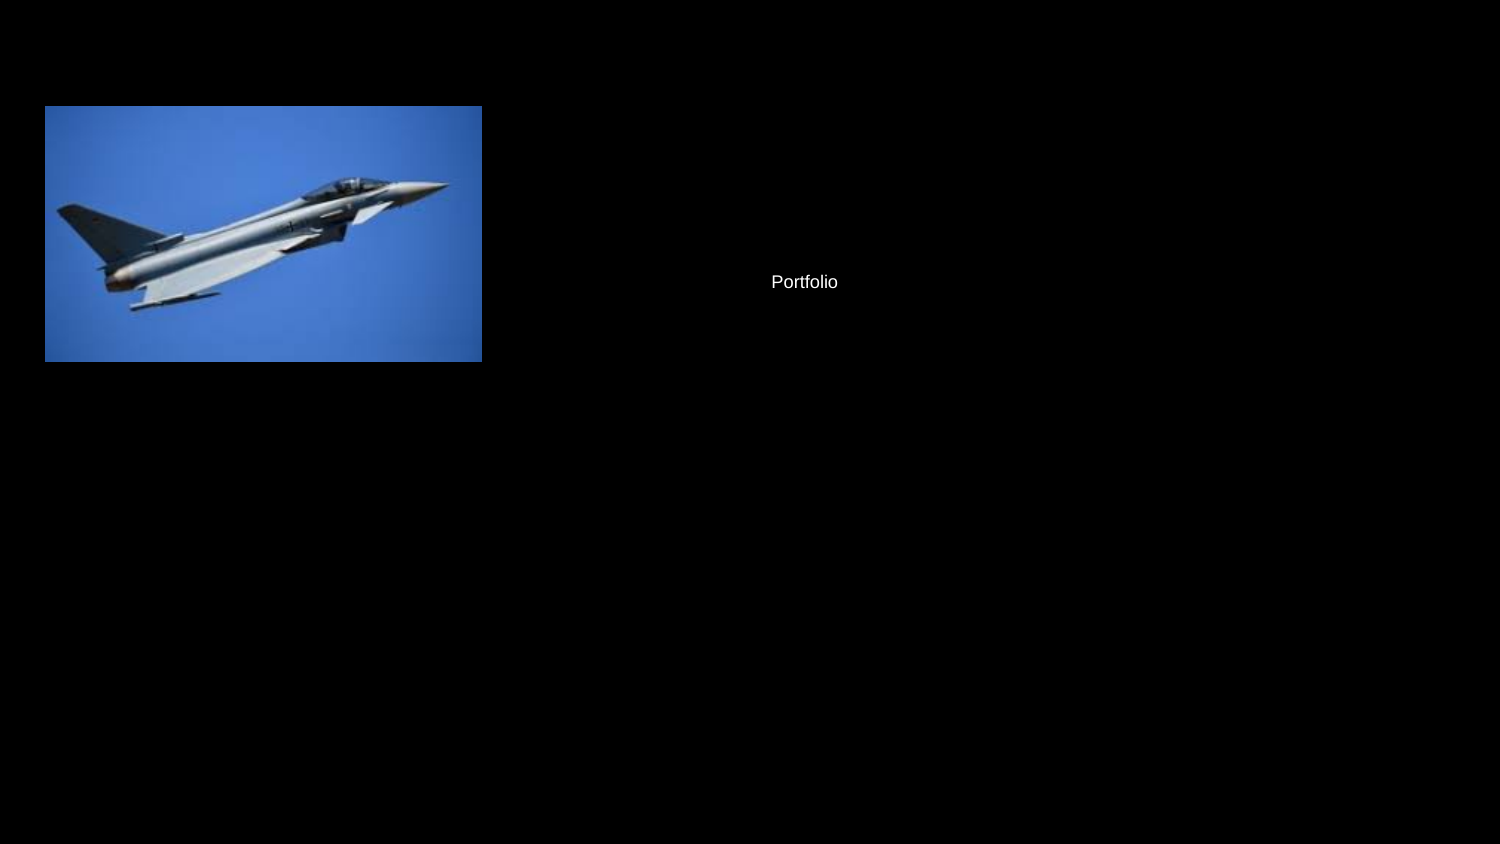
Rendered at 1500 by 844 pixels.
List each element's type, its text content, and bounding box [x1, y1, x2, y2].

title Portfolio [659, 266, 951, 320]
picture [45, 106, 482, 362]
